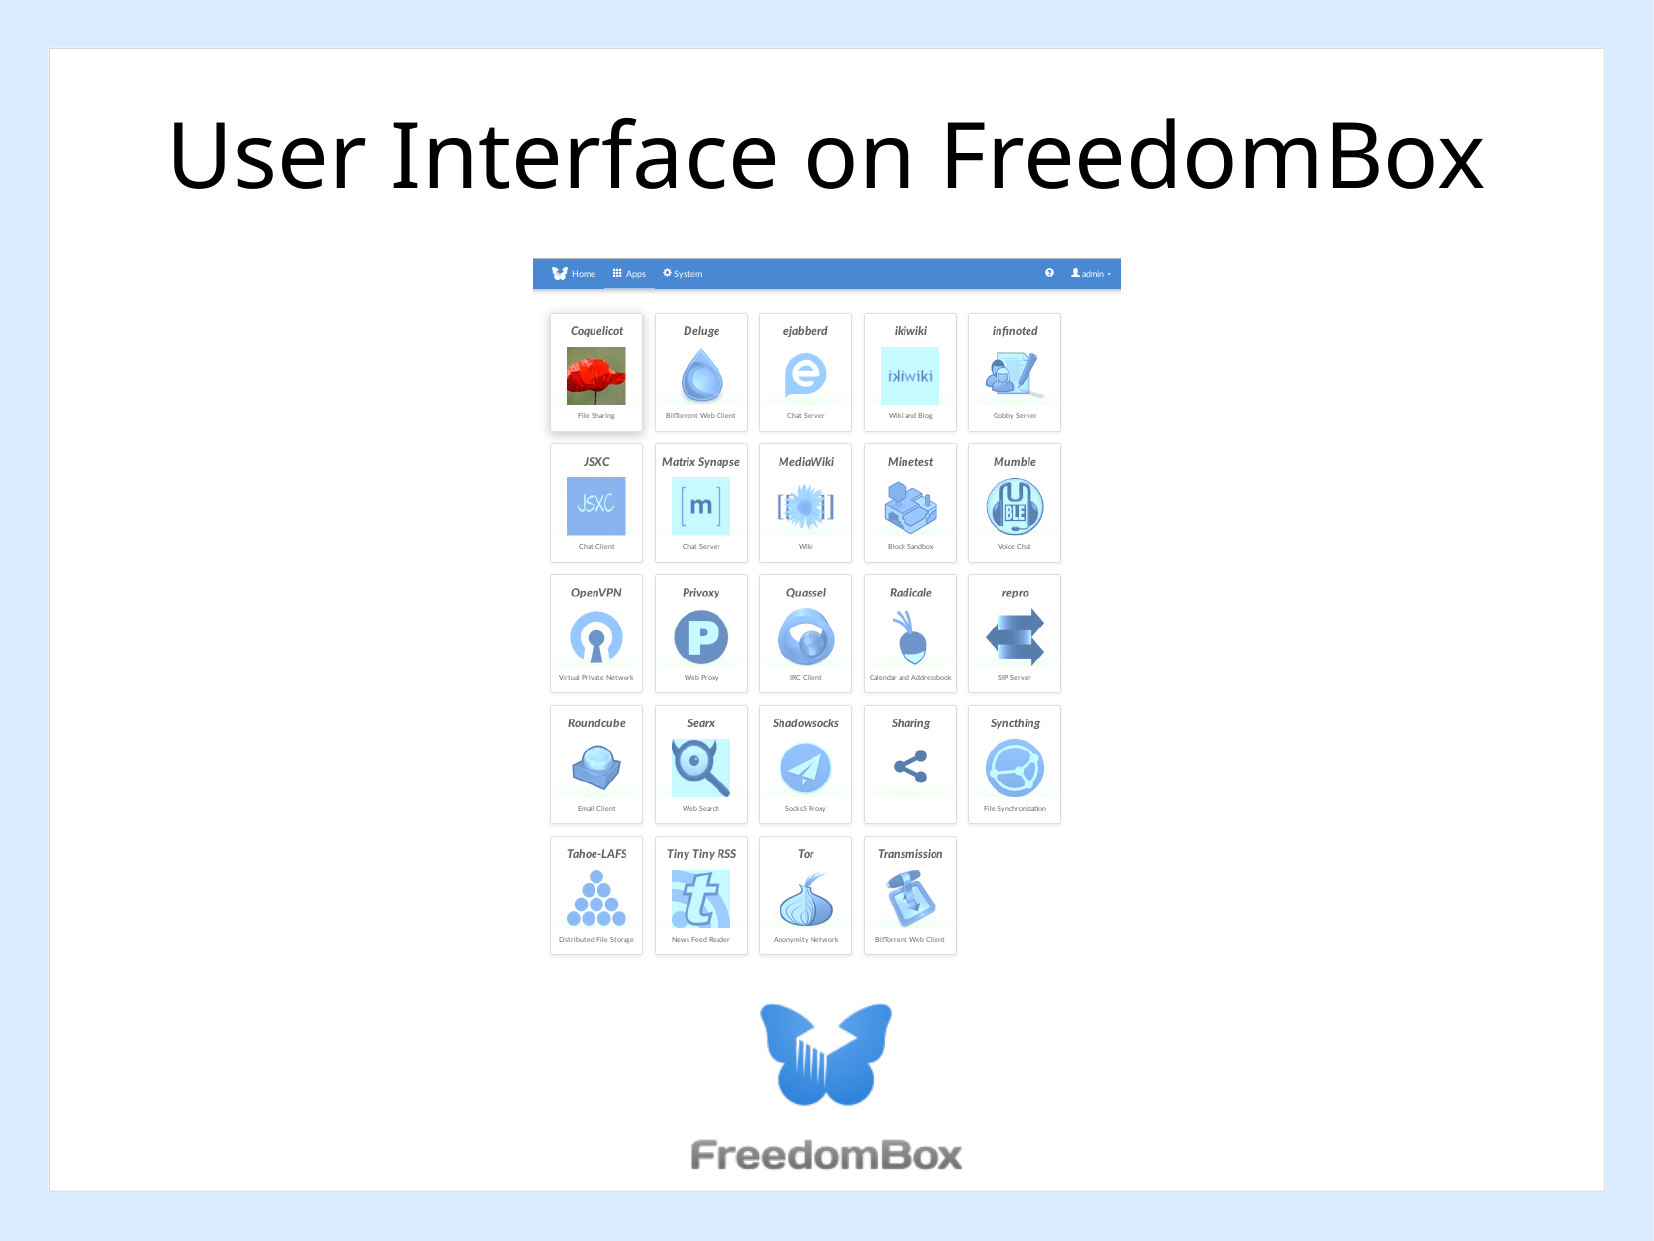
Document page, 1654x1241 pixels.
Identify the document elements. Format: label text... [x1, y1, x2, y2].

picture [0, 0, 1654, 1241]
title User Interface on FreedomBox [82, 49, 1571, 257]
